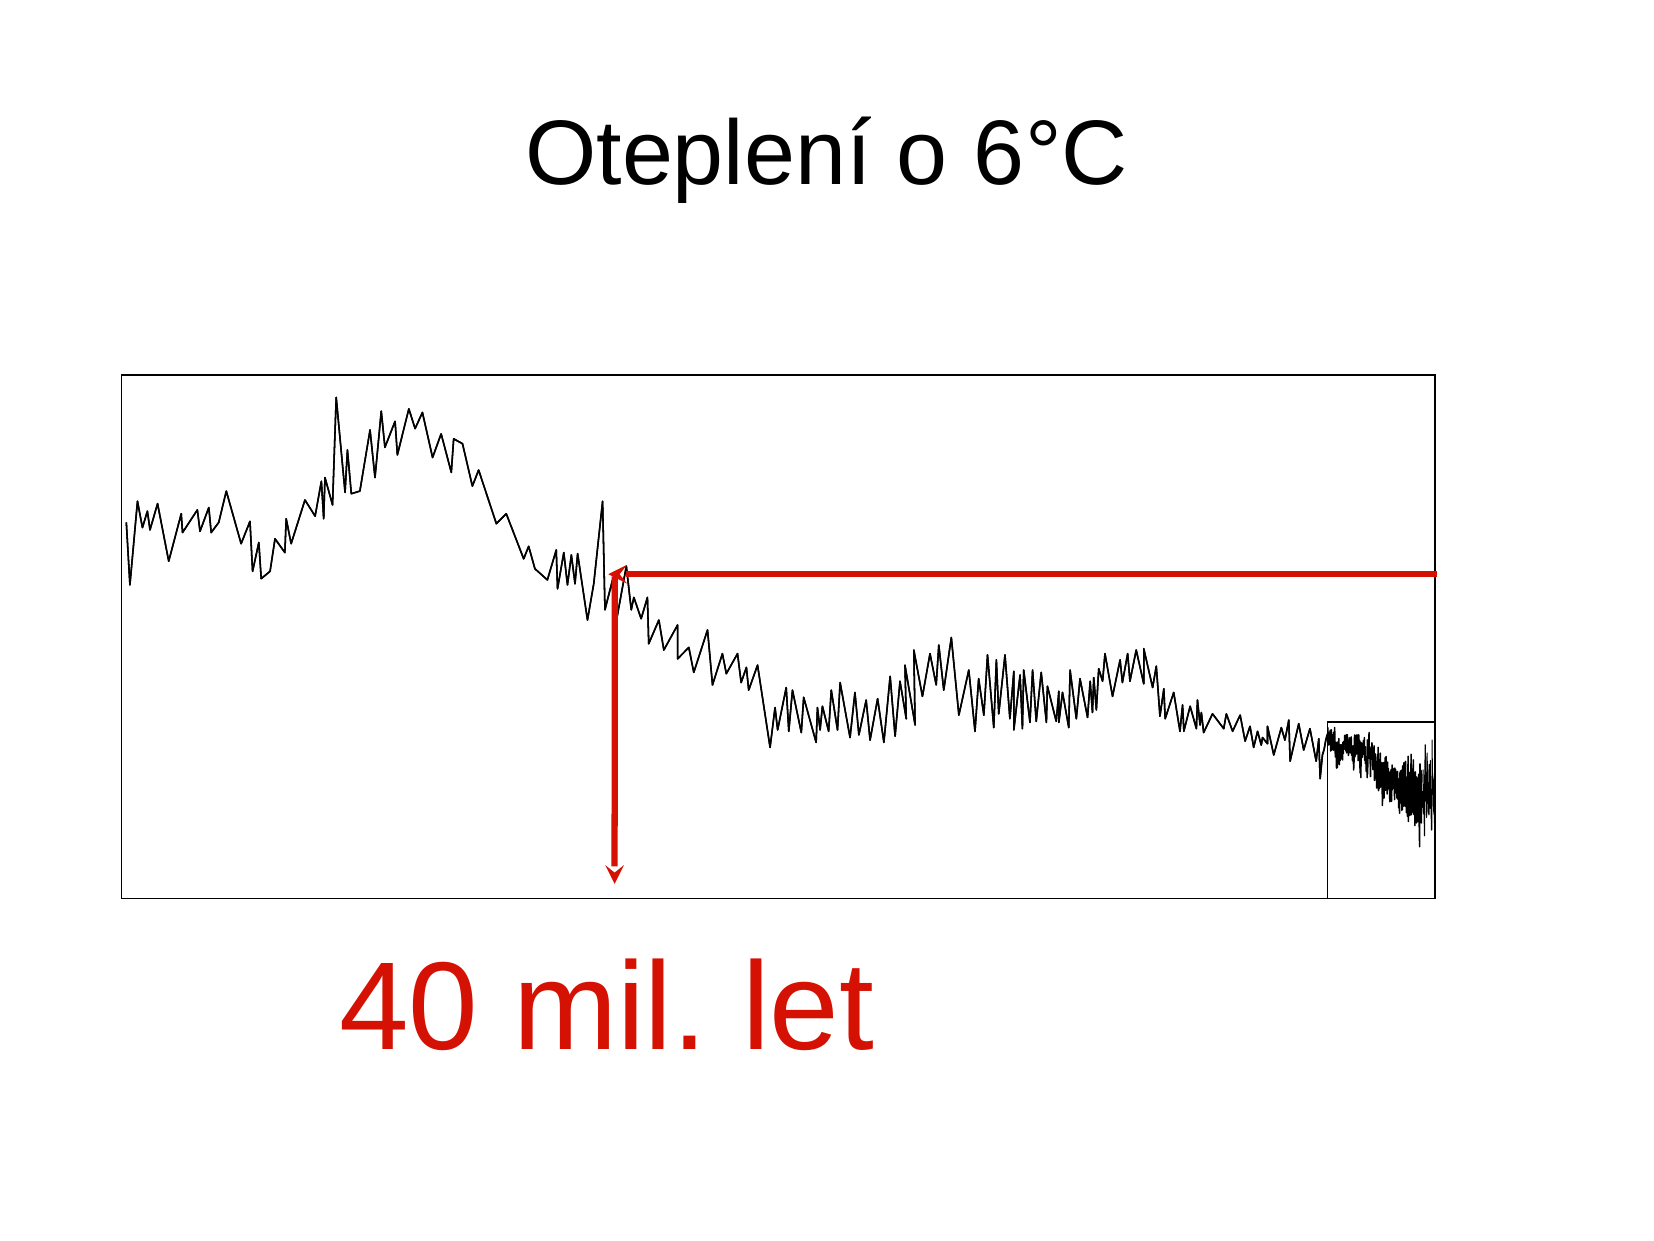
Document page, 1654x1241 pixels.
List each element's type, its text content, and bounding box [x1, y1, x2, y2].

text_box 40 mil. let [324, 916, 890, 1083]
title Oteplení o 6°C [82, 49, 1571, 257]
